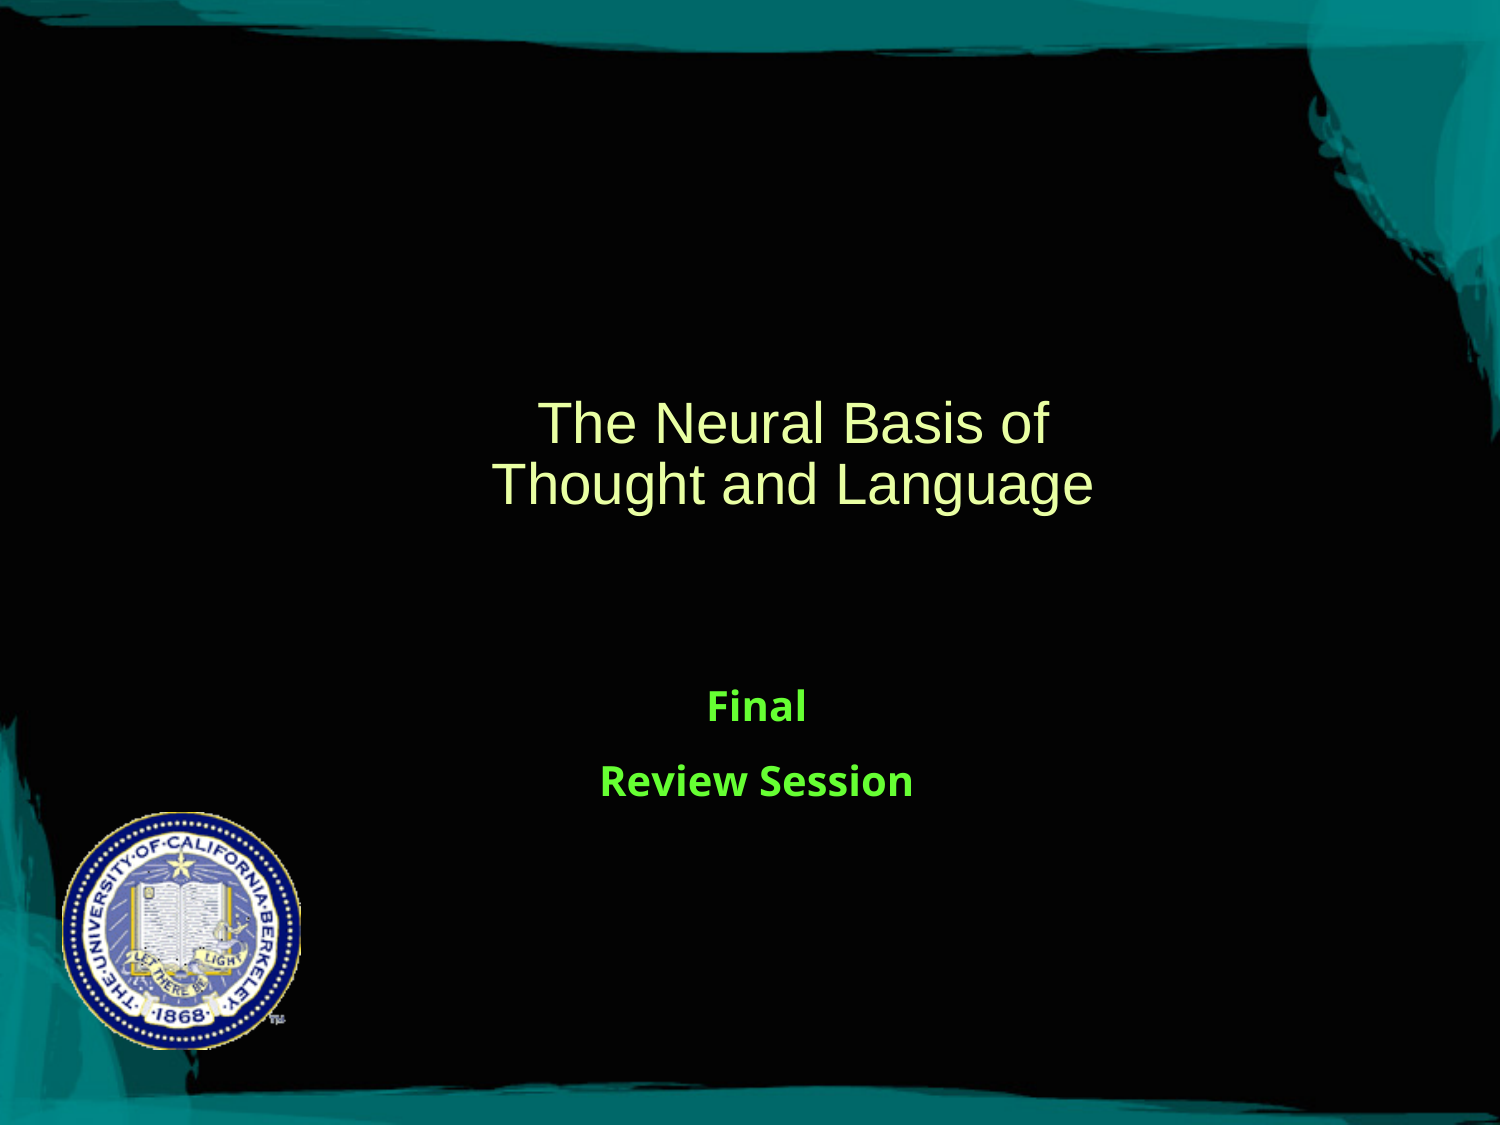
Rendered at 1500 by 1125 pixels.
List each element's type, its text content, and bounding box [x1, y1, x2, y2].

picture [0, 0, 1500, 1125]
subtitle Final Review Session [275, 668, 1238, 876]
title The Neural Basis of Thought and Language [112, 337, 1476, 525]
